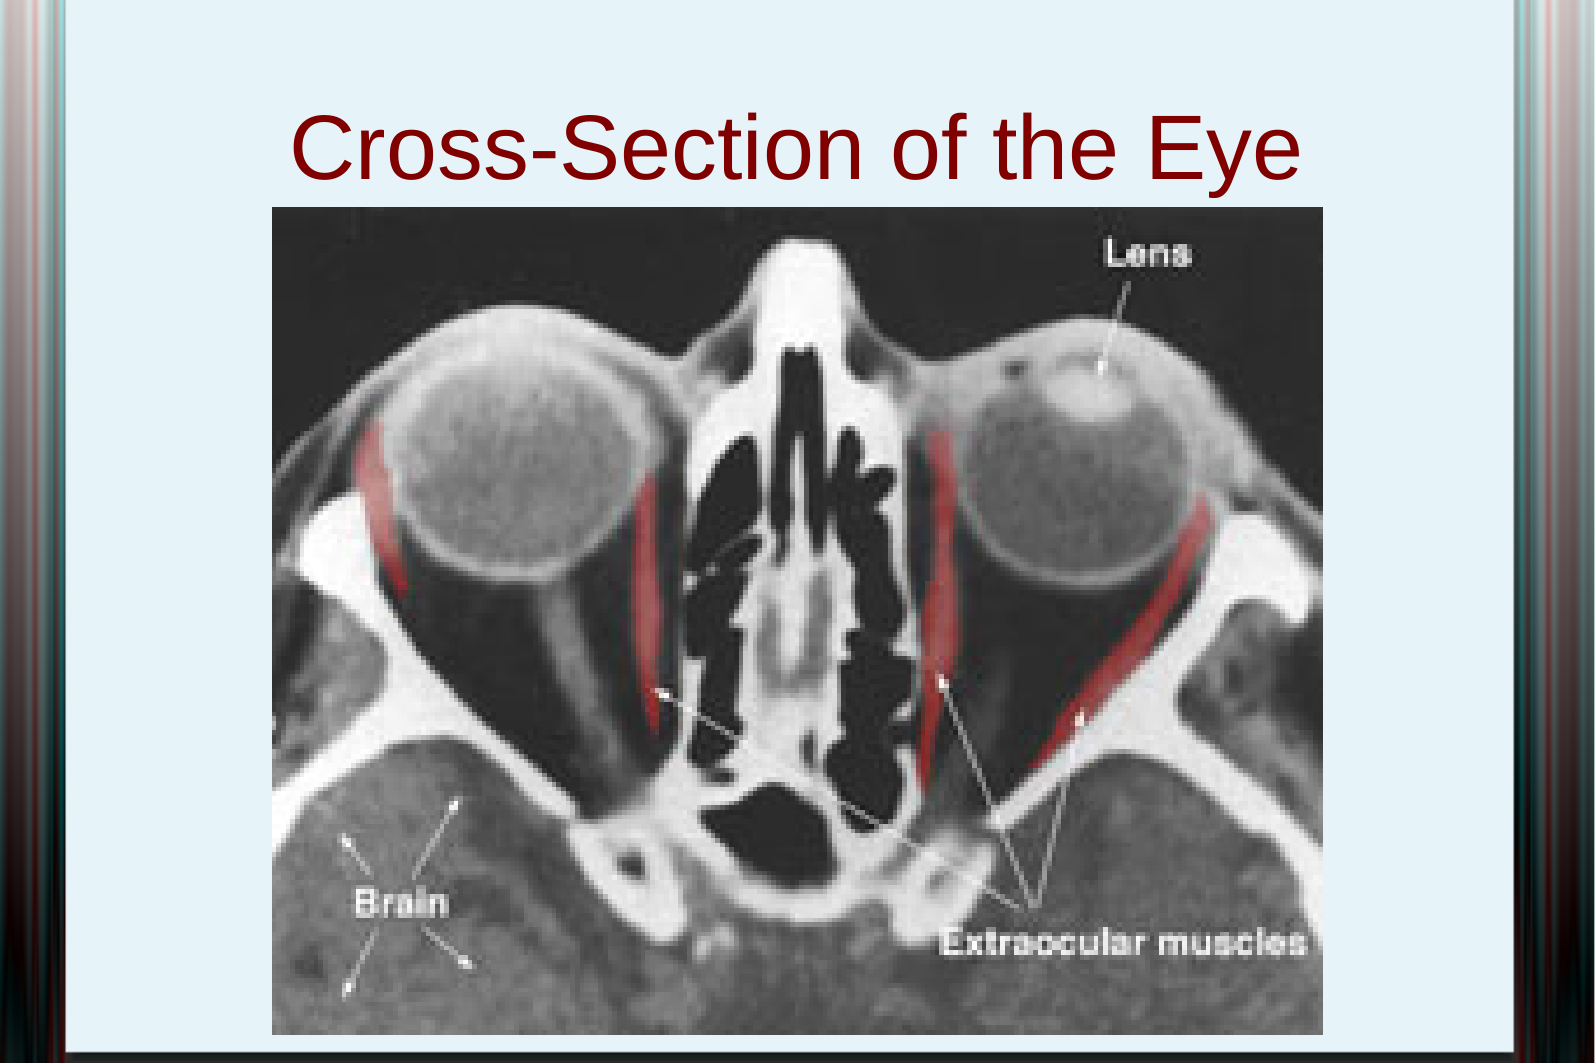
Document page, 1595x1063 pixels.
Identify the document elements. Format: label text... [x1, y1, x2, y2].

picture [0, 0, 1595, 1063]
title Cross-Section of the Eye [113, 75, 1481, 220]
